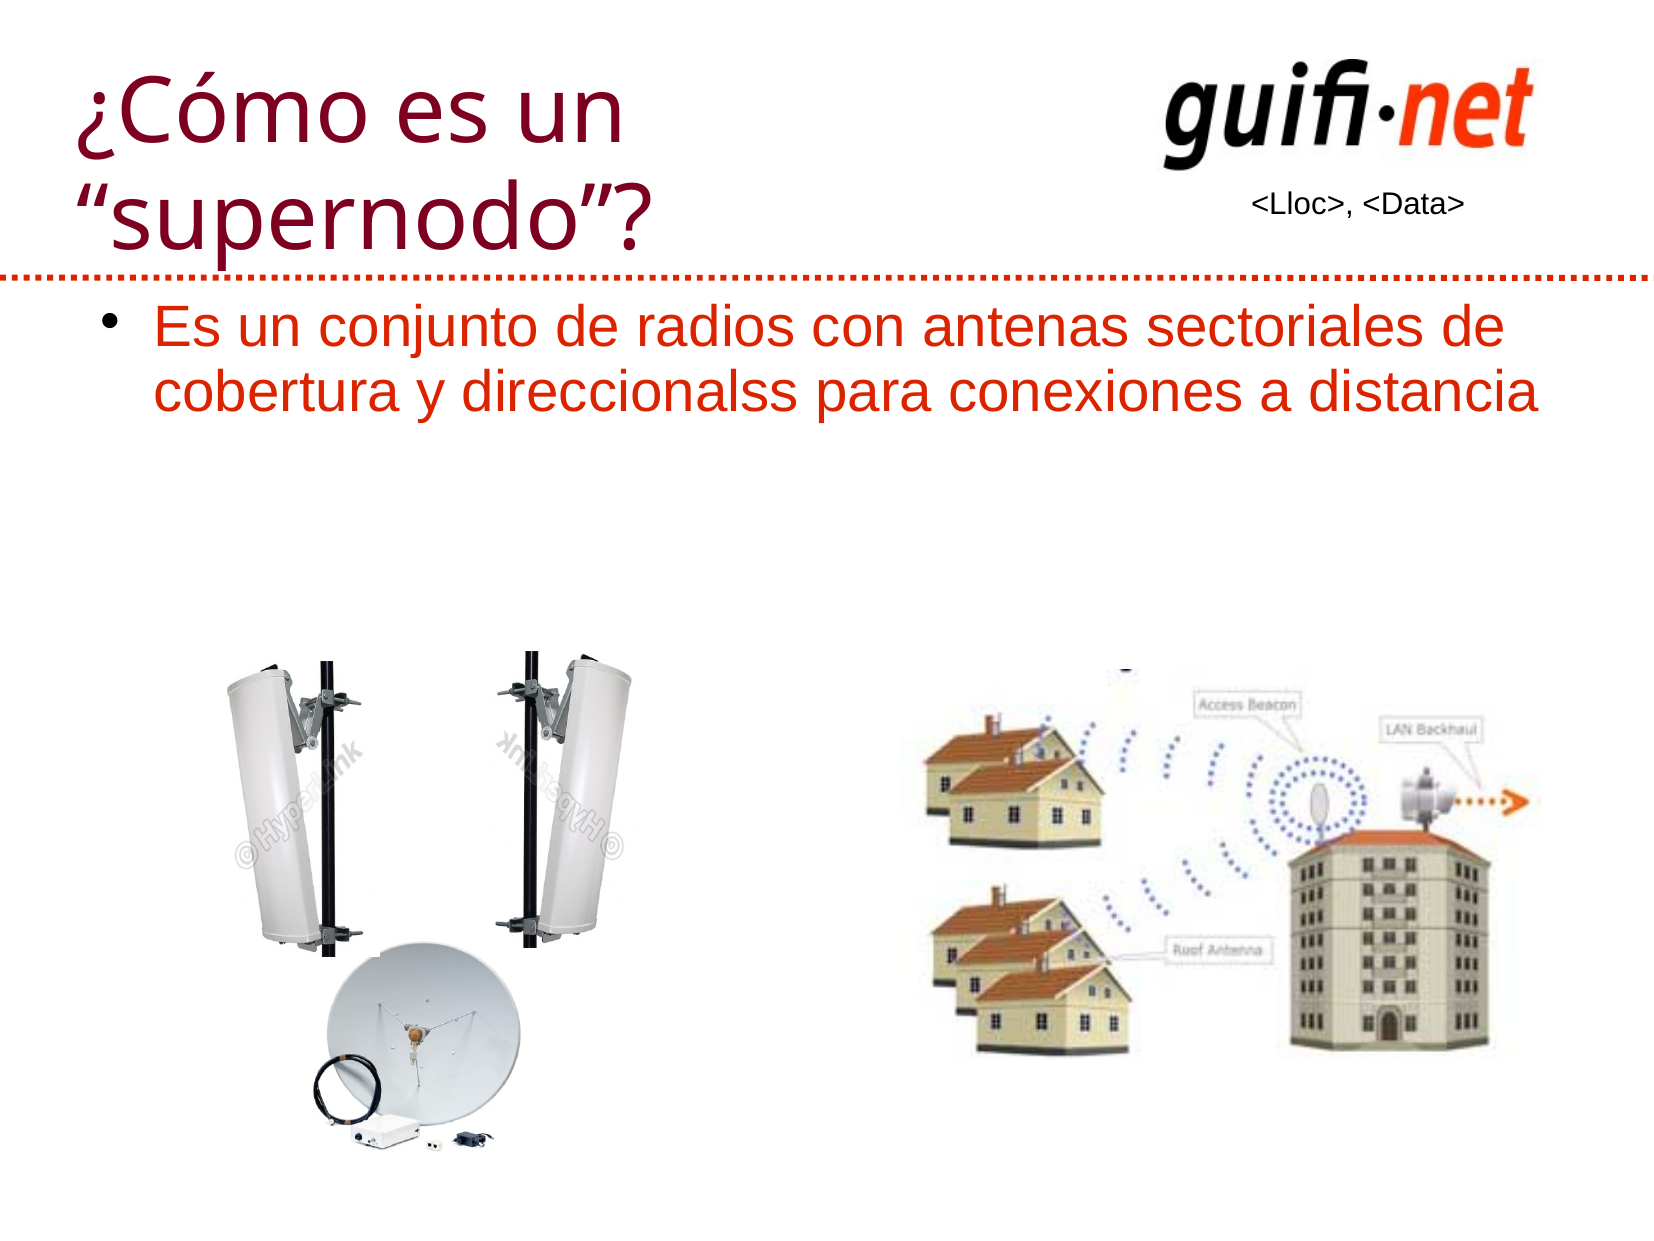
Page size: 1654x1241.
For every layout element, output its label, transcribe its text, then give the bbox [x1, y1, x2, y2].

picture [219, 651, 639, 1157]
picture [902, 669, 1541, 1063]
title ¿Cómo es un “supernodo”? [76, 53, 1093, 272]
picture [1157, 59, 1542, 172]
list Es un conjunto de radios con antenas sectoriales de cobertura y direccionalss para conexiones a distancia [82, 290, 1571, 1109]
